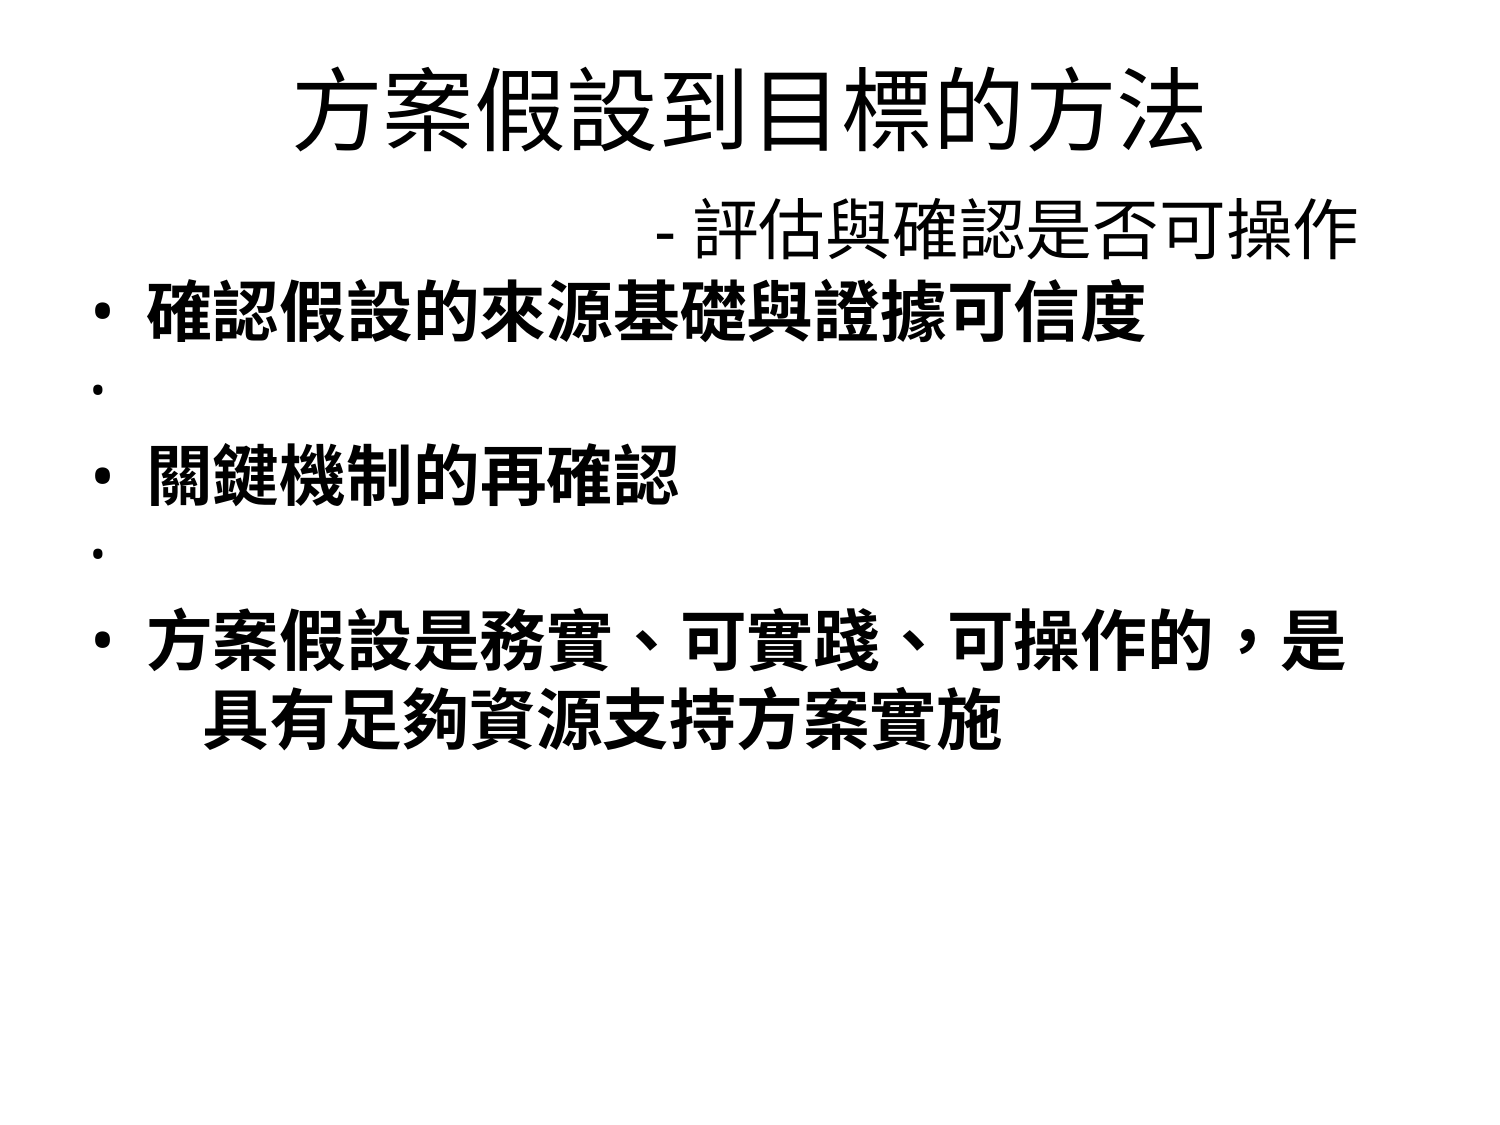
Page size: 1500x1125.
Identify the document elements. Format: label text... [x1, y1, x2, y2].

list 確認假設的來源基礎與證據可信度 關鍵機制的再確認 方案假設是務實、可實踐、可操作的，是具有足夠資源支持方案實施 [75, 262, 1426, 1005]
title 方案假設到目標的方法 -評估與確認是否可操作 [75, 45, 1426, 233]
